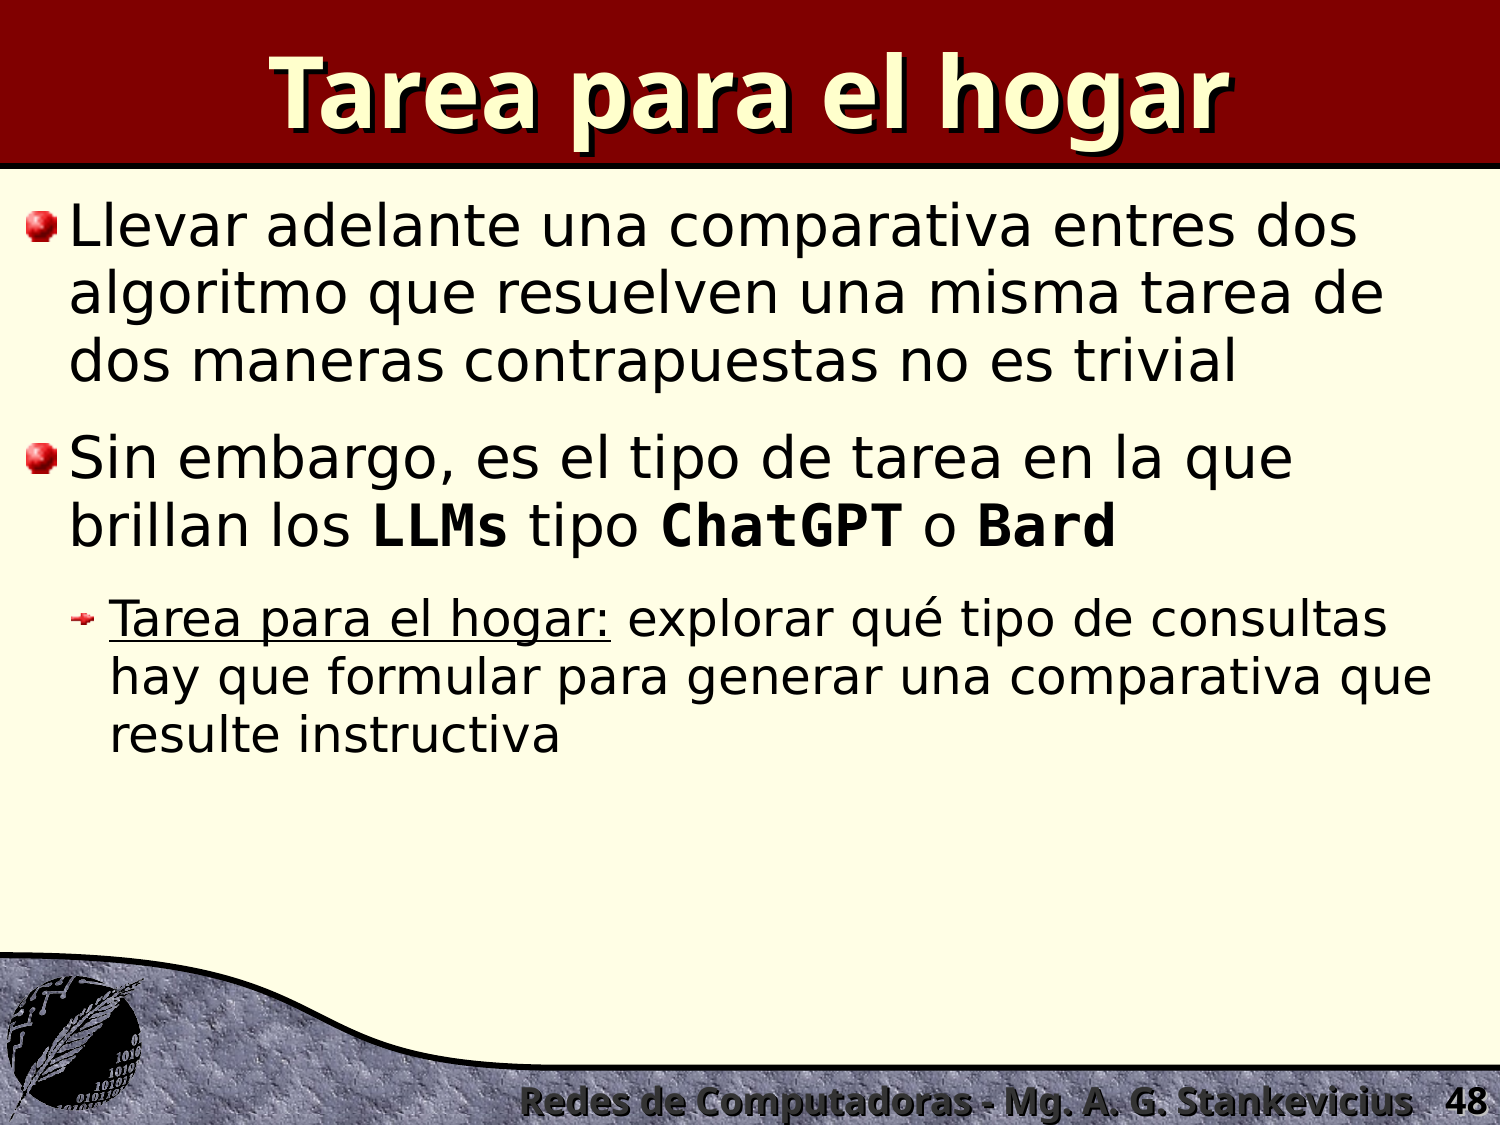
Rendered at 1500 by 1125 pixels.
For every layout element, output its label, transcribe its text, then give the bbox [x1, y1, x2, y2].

picture [1047, 1100, 1054, 1110]
picture [790, 1100, 795, 1110]
title Tarea para el hogar [15, 5, 1485, 160]
picture [0, 959, 1500, 1125]
list Llevar adelante una comparativa entres dos algoritmo que resuelven una misma tarea de dos maneras contrapuestas no es trivial Sin embargo, es el tipo de tarea en la que brillan los LLMs tipo ChatGPT o Bard Tarea para el hogar: explorar qué tipo de consultas hay que formular para generar una comparativa que resulte instructiva [11, 192, 1486, 845]
